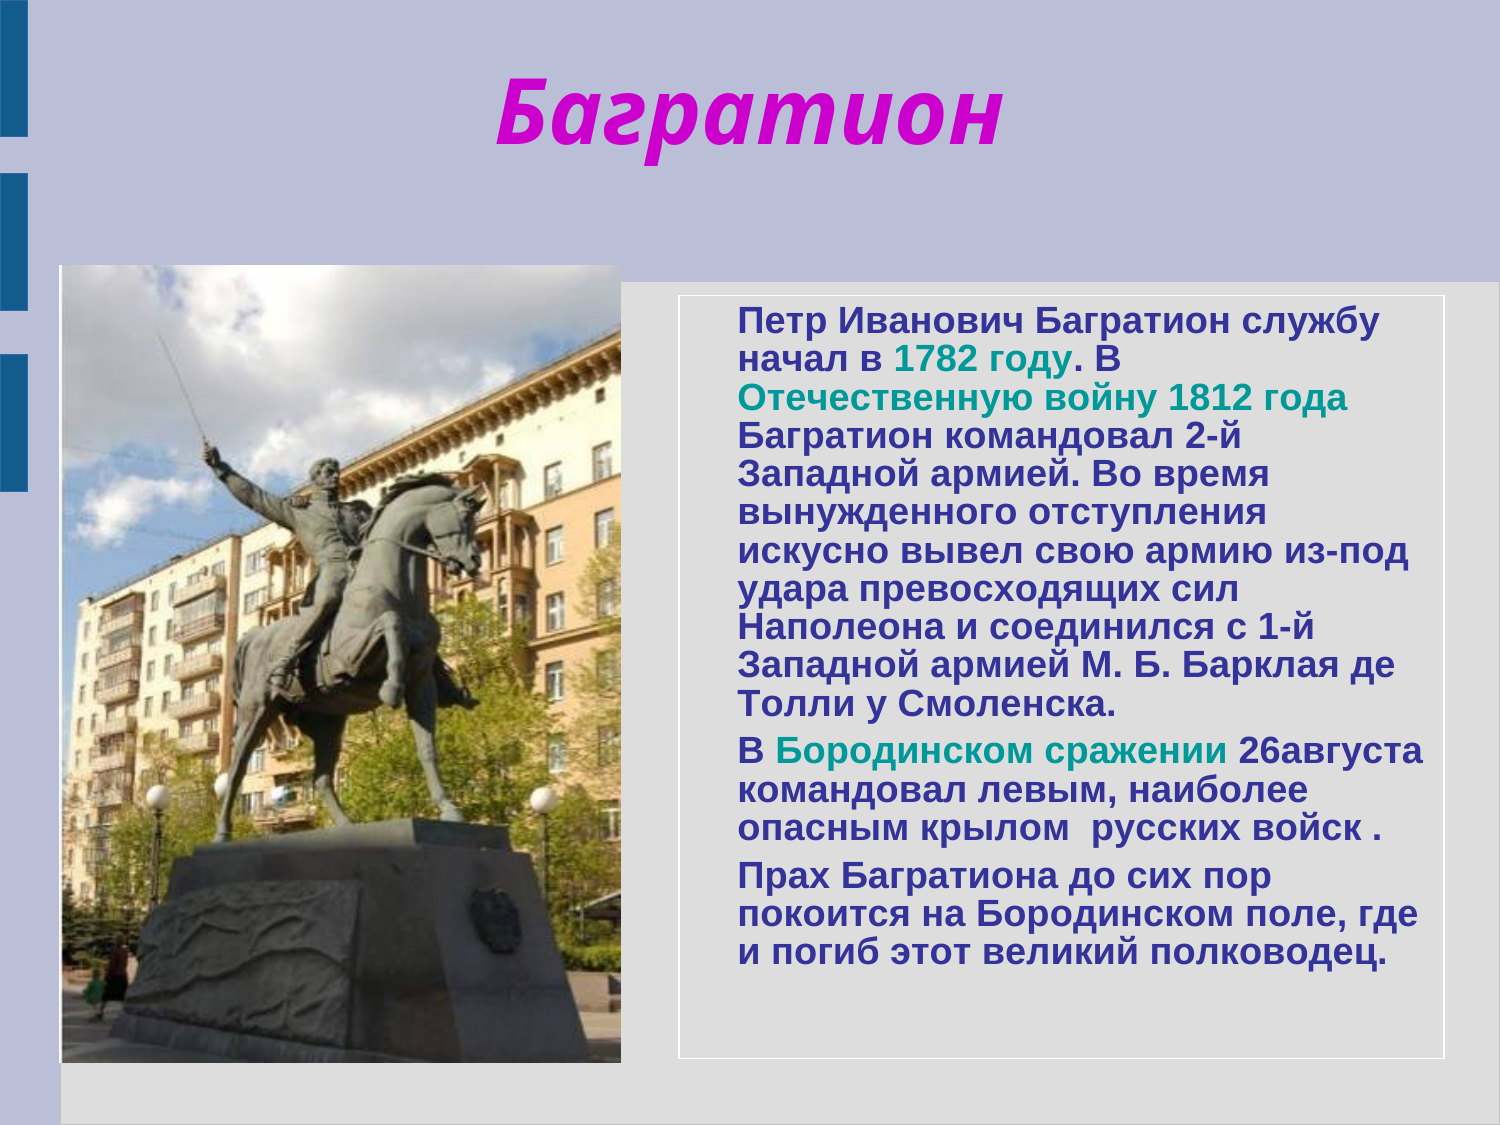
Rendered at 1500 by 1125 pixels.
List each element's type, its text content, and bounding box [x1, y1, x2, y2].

picture [59, 265, 621, 1063]
text_box Петр Иванович Багратион службу начал в 1782 году. В Отечественную войну 1812 года Багратион командовал 2-й Западной армией. Во время вынужденного отступления искусно вывел свою армию из-под удара превосходящих сил Наполеона и соединился с 1-й Западной армией М. Б. Барклая де Толли у Смоленска. В Бородинском сражении 26августа командовал левым, наиболее опасным крылом русских войск . Прах Багратиона до сих пор покоится на Бородинском поле, где и погиб этот великий полководец. [679, 295, 1445, 1059]
title Багратион [75, 45, 1426, 173]
